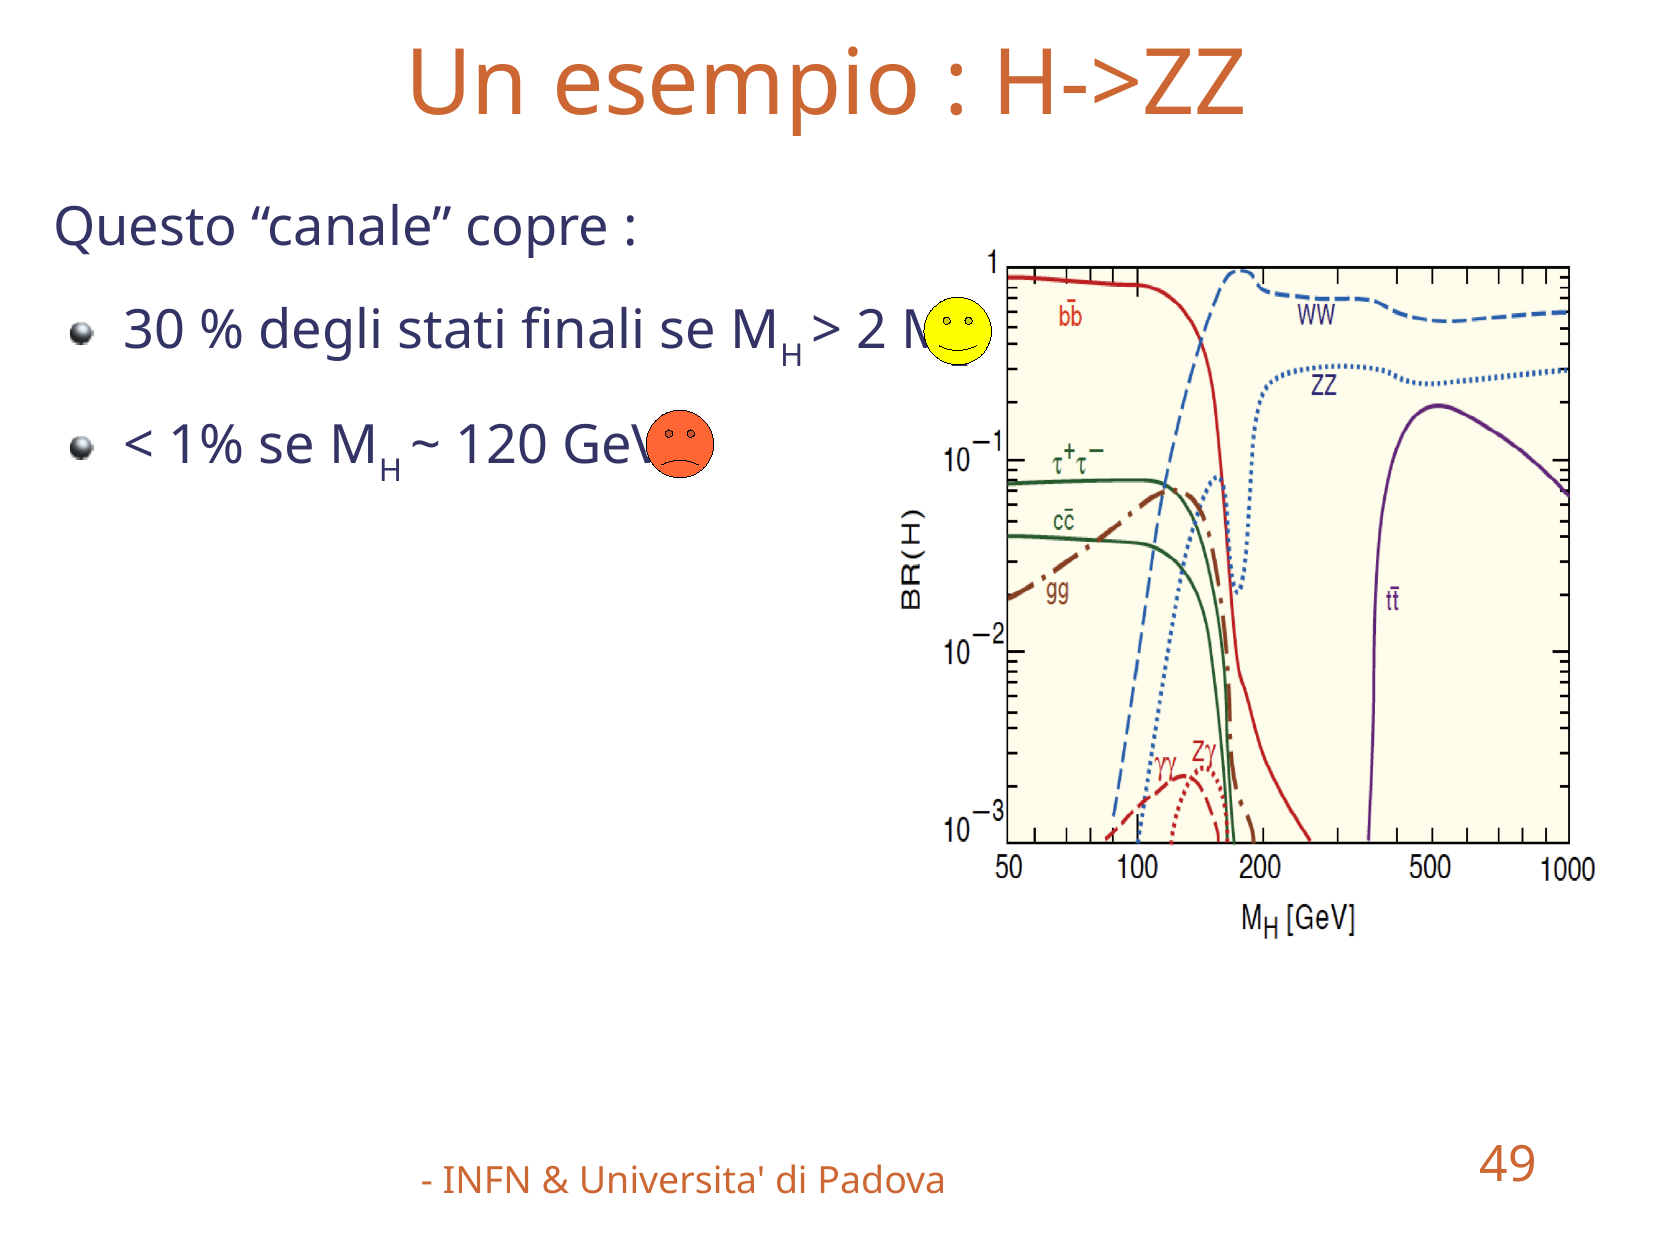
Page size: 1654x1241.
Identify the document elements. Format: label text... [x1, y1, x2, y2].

title Un esempio : H->ZZ [41, 8, 1613, 151]
picture [1542, 240, 1603, 957]
text_box [923, 297, 992, 365]
text_box [646, 410, 714, 478]
list Questo “canale” copre : 30 % degli stati finali se MH > 2 MZ < 1% se MH ~ 120 GeV [53, 187, 1542, 1109]
